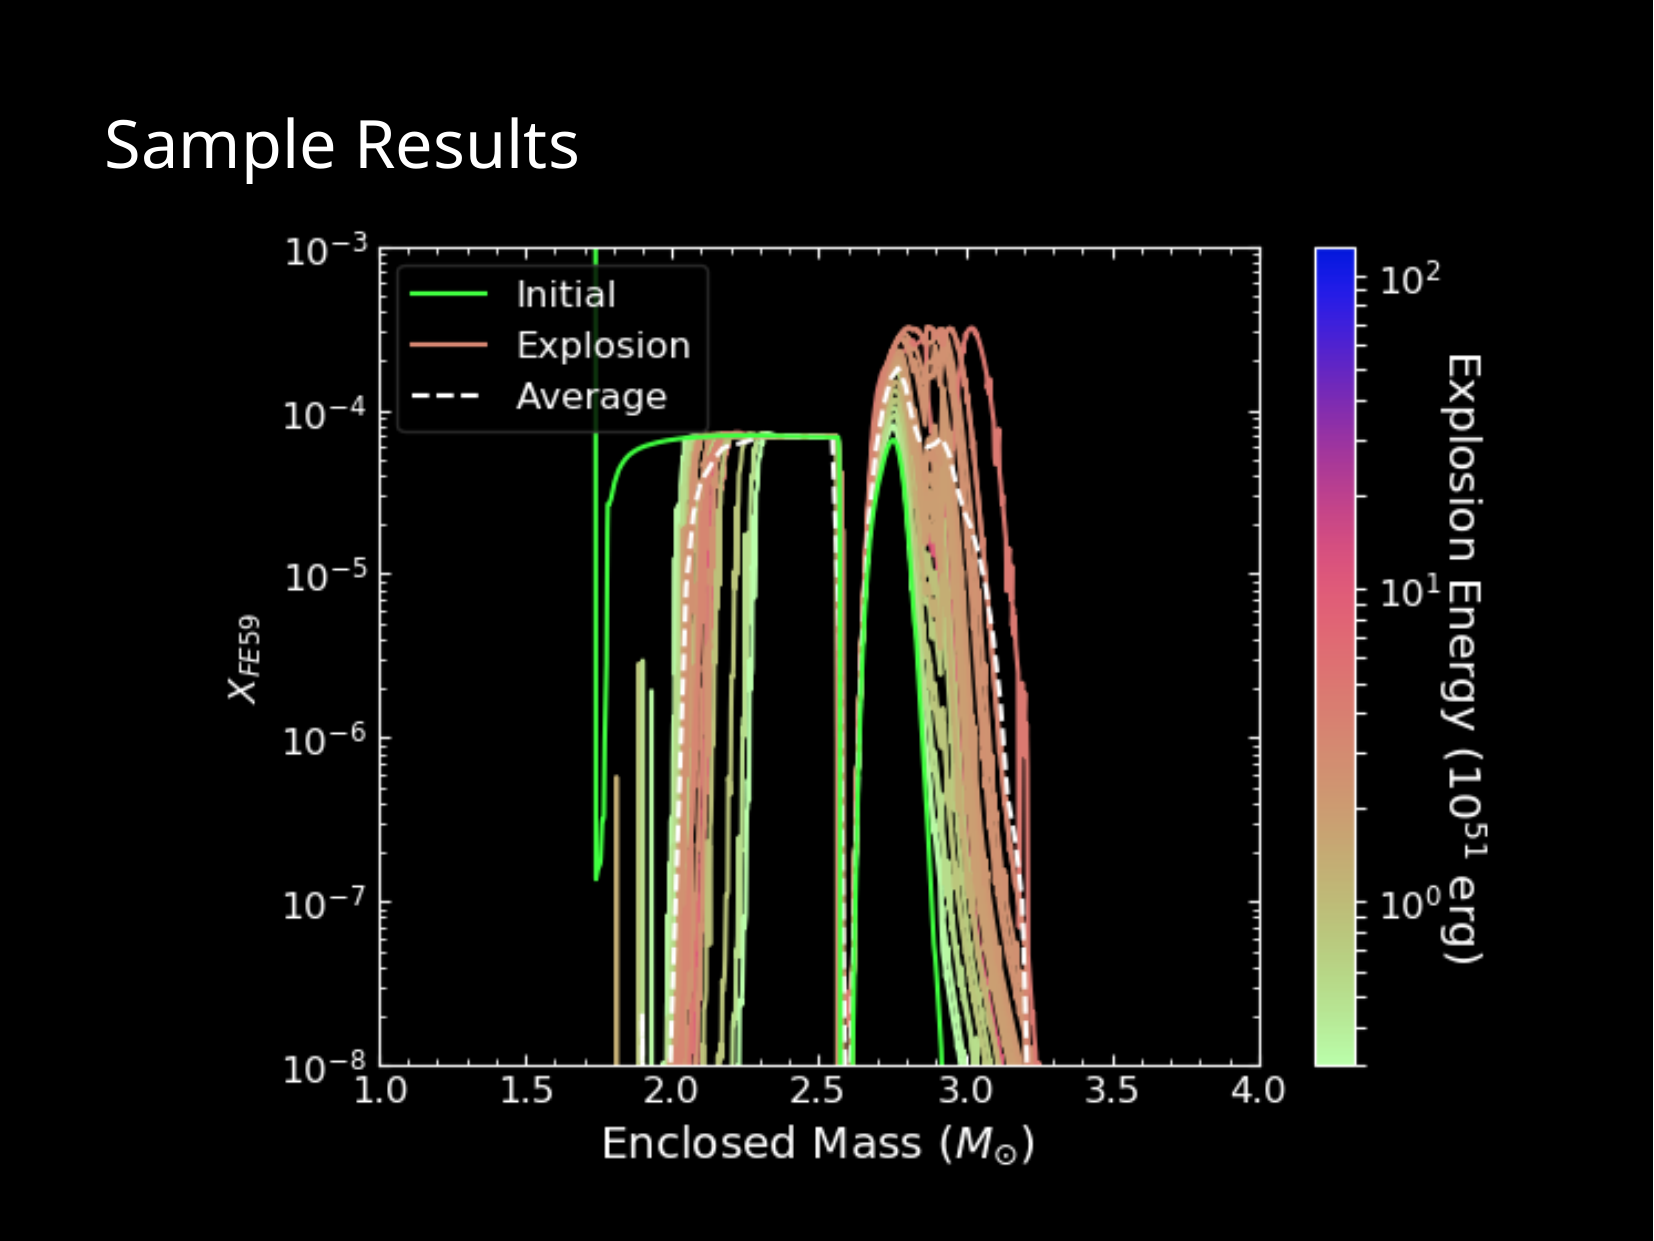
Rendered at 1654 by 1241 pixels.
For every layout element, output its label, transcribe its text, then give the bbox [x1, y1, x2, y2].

picture [146, 119, 1621, 1241]
text_box Sample Results [90, 90, 991, 301]
